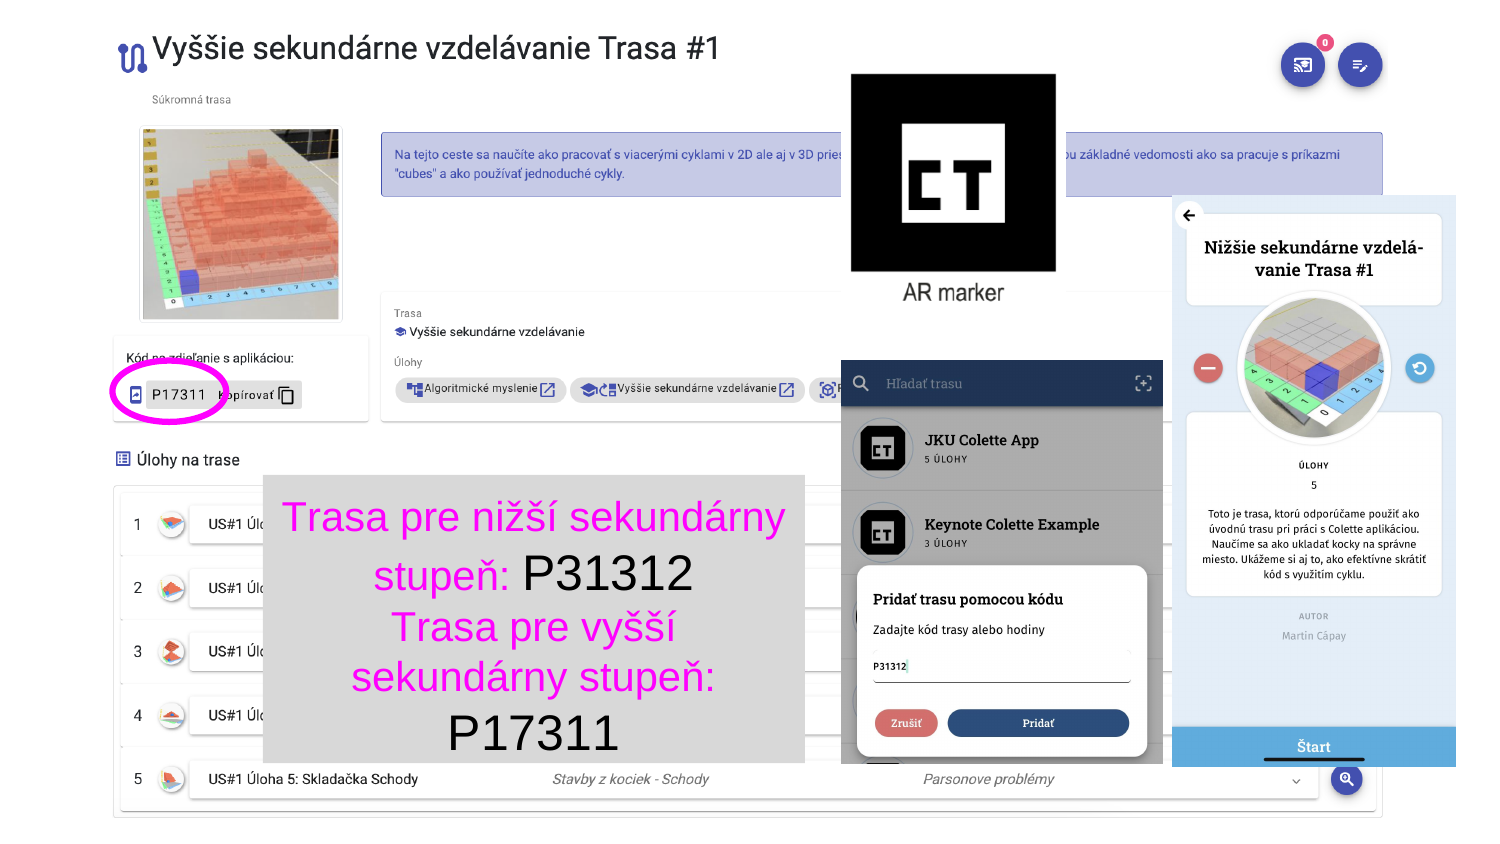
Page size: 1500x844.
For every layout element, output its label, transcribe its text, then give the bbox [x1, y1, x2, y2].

picture [112, 26, 1456, 818]
picture [116, 364, 223, 418]
title Trasa pre nižší sekundárny stupeň: P31312 Trasa pre vyšší sekundárny stupeň: P17311 [262, 474, 805, 764]
